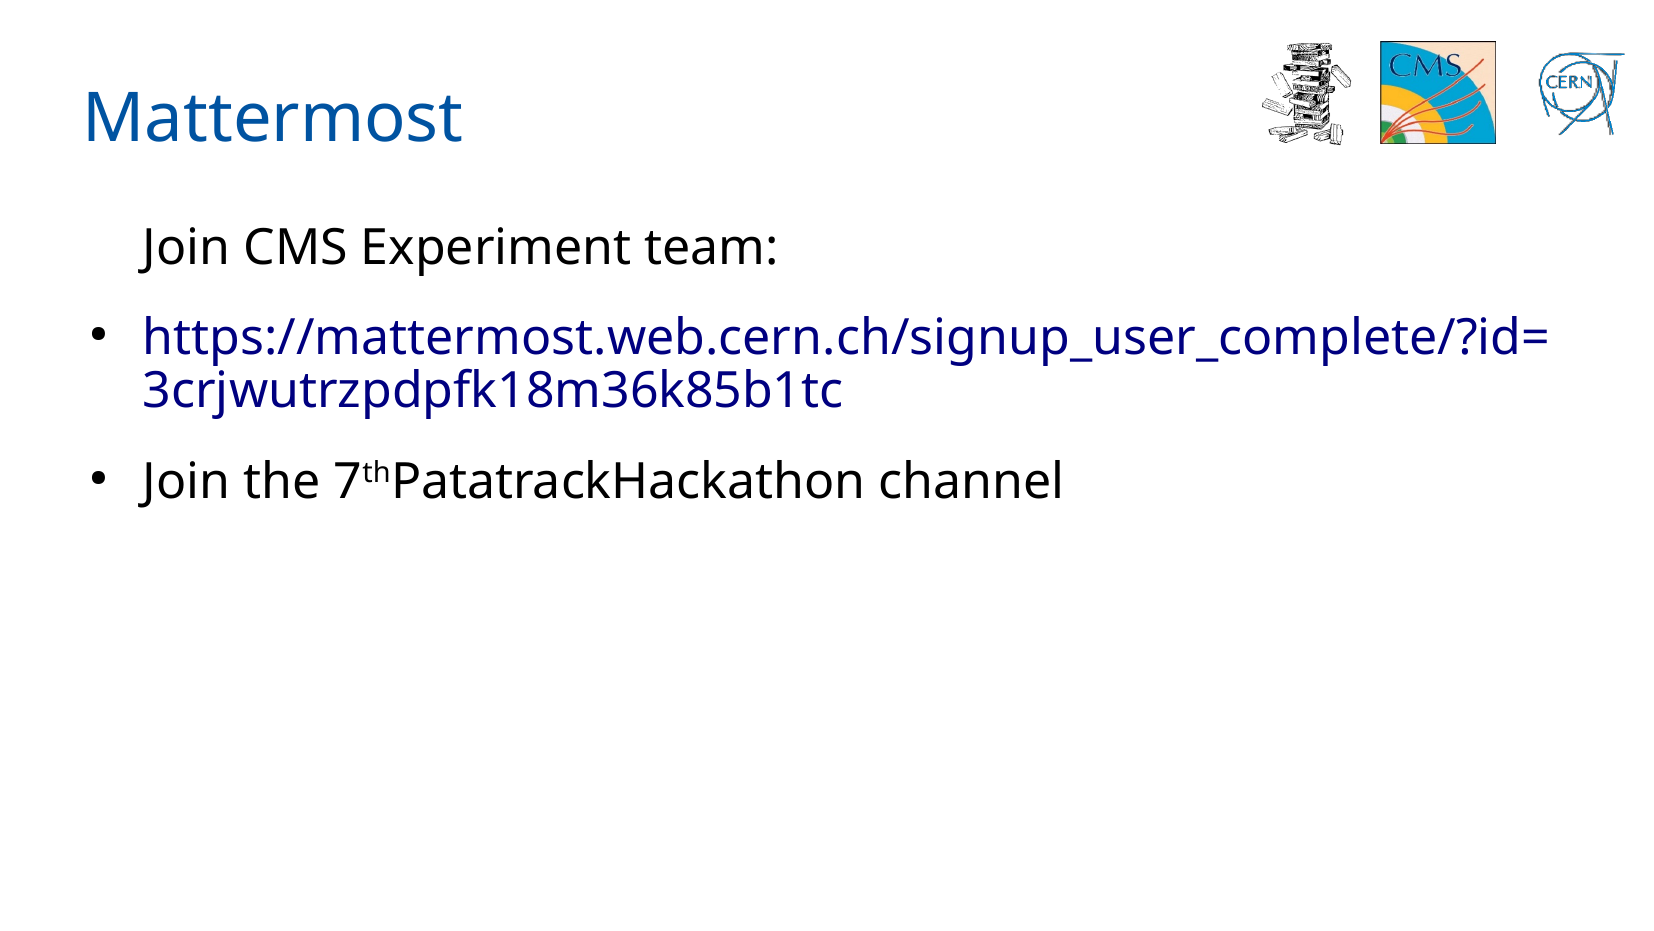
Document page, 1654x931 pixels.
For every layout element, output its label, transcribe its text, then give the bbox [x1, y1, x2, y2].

picture [1530, 51, 1634, 136]
picture [1260, 38, 1361, 147]
picture [1380, 41, 1496, 144]
list Join CMS Experiment team: https://mattermost.web.cern.ch/signup_user_complete/?id=3crjwutrzpdpfk18m36k85b1tc Join the 7thPatatrackHackathon channel [71, 210, 1561, 751]
title Mattermost [82, 37, 1231, 193]
